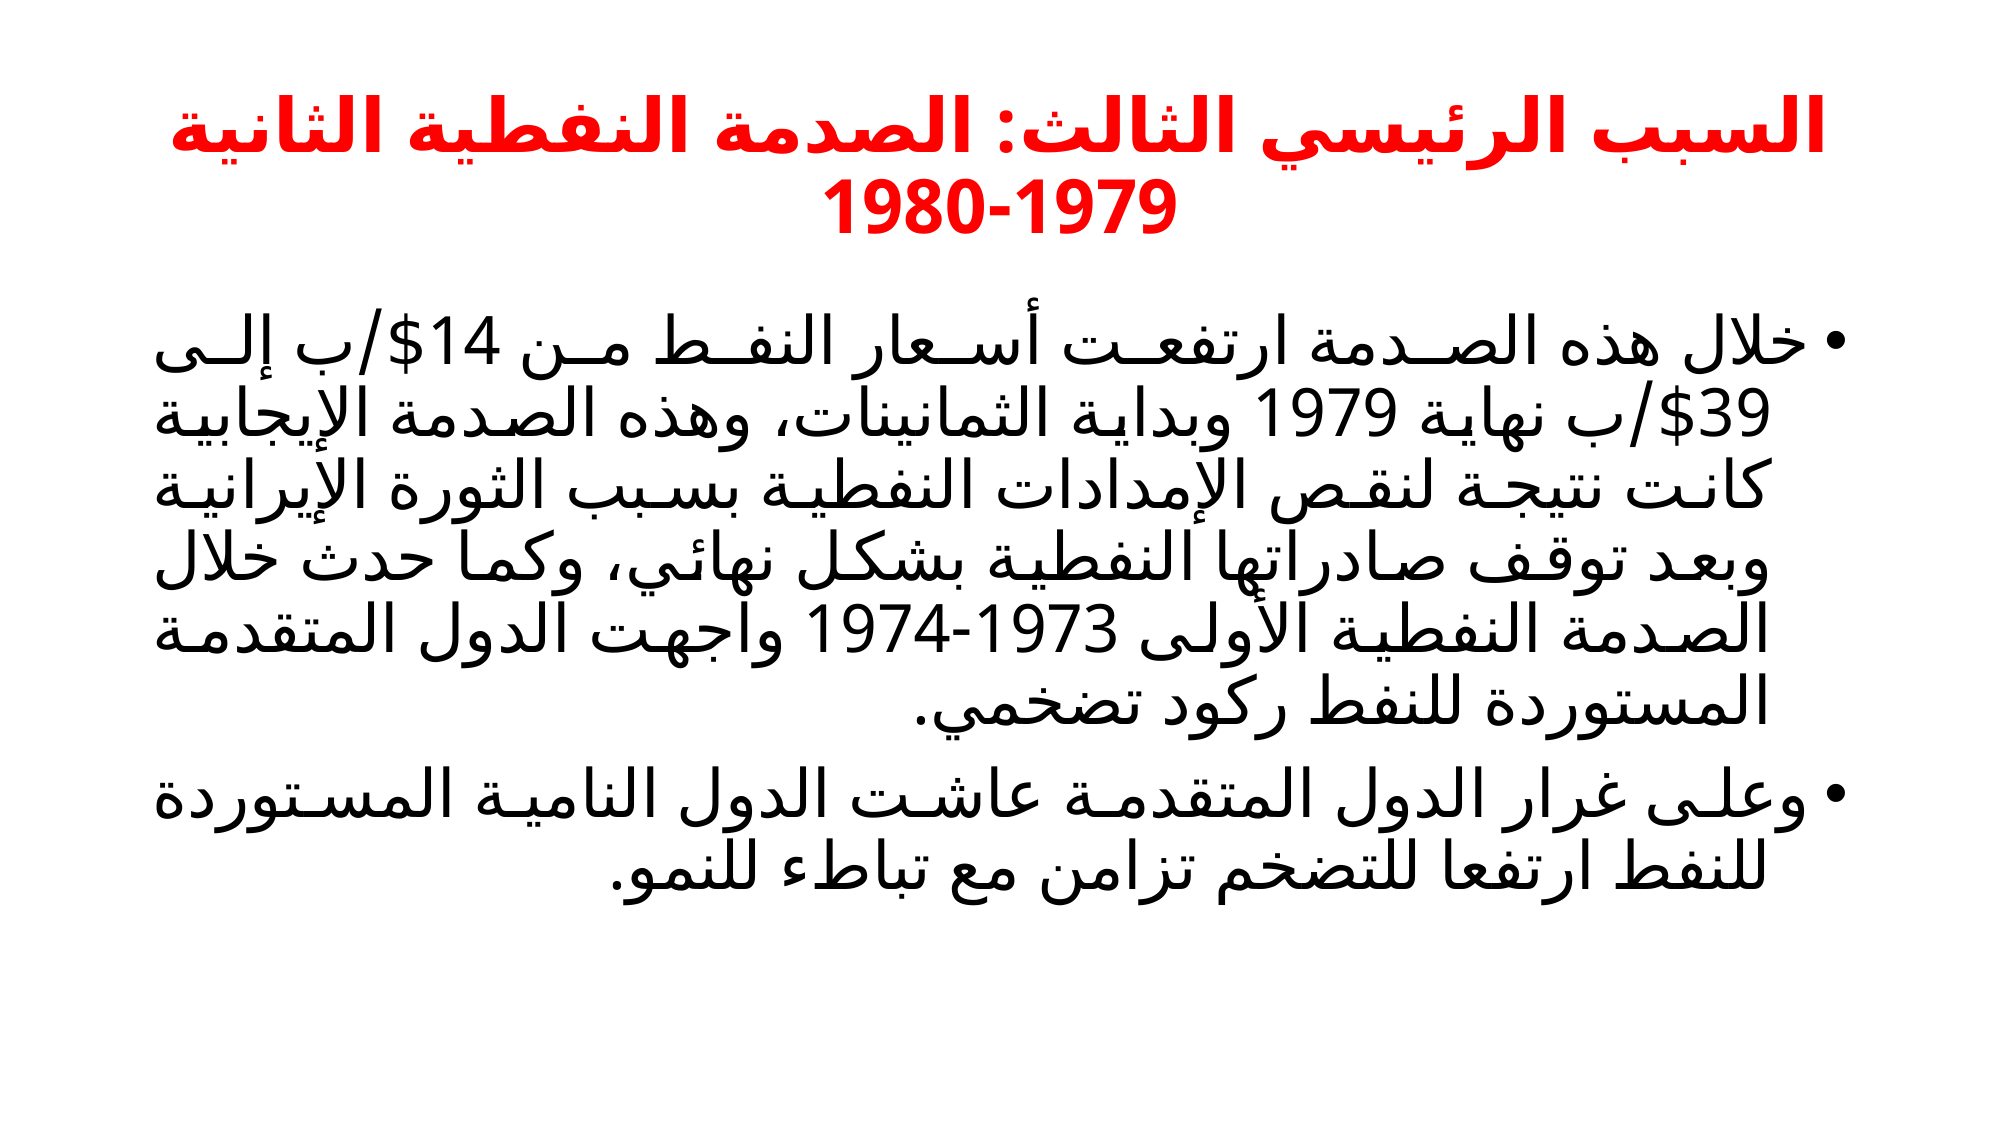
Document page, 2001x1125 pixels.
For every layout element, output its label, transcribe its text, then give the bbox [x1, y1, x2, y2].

title السبب الرئيسي الثالث: الصدمة النفطية الثانية 1979-1980 [137, 59, 1863, 278]
list خلال هذه الصدمة ارتفعت أسعار النفط من 14$/ب إلى 39$/ب نهاية 1979 وبداية الثمانينات، وهذه الصدمة الإيجابية كانت نتيجة لنقص الإمدادات النفطية بسبب الثورة الإيرانية وبعد توقف صادراتها النفطية بشكل نهائي، وكما حدث خلال الصدمة النفطية الأولى 1973-1974 واجهت الدول المتقدمة المستوردة للنفط ركود تضخمي. وعلى غرار الدول المتقدمة عاشت الدول النامية المستوردة للنفط ارتفعا للتضخم تزامن مع تباطء للنمو. [137, 299, 1863, 1014]
